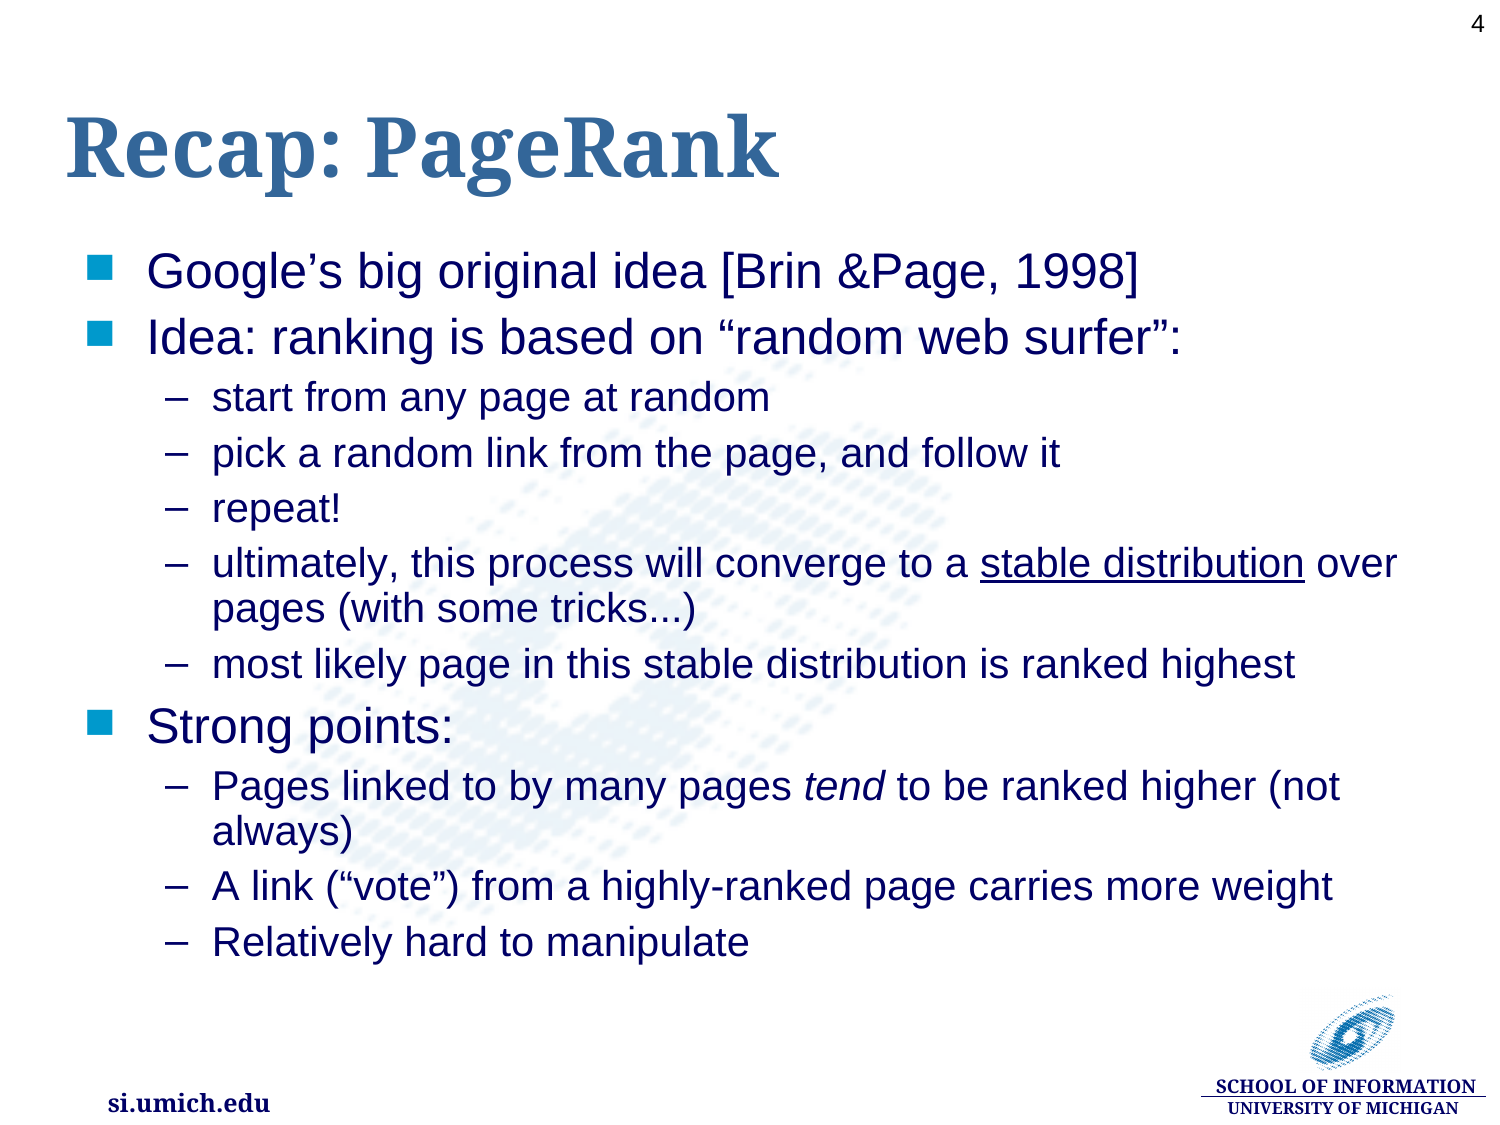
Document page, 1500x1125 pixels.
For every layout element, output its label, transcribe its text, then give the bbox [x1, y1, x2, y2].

title Recap: PageRank [50, 49, 1326, 238]
list Google’s big original idea [Brin &Page, 1998] Idea: ranking is based on “random web surfer”: start from any page at random pick a random link from the page, and follow it repeat! ultimately, this process will converge to a stable distribution over pages (with some tricks...) most likely page in this stable distribution is ranked highest Strong points: Pages linked to by many pages tend to be ranked higher (not always) A link (“vote”) from a highly-ranked page carries more weight Relatively hard to manipulate [75, 237, 1426, 1038]
picture [1299, 1038, 1401, 1073]
text_box <number> [1337, 0, 1500, 51]
